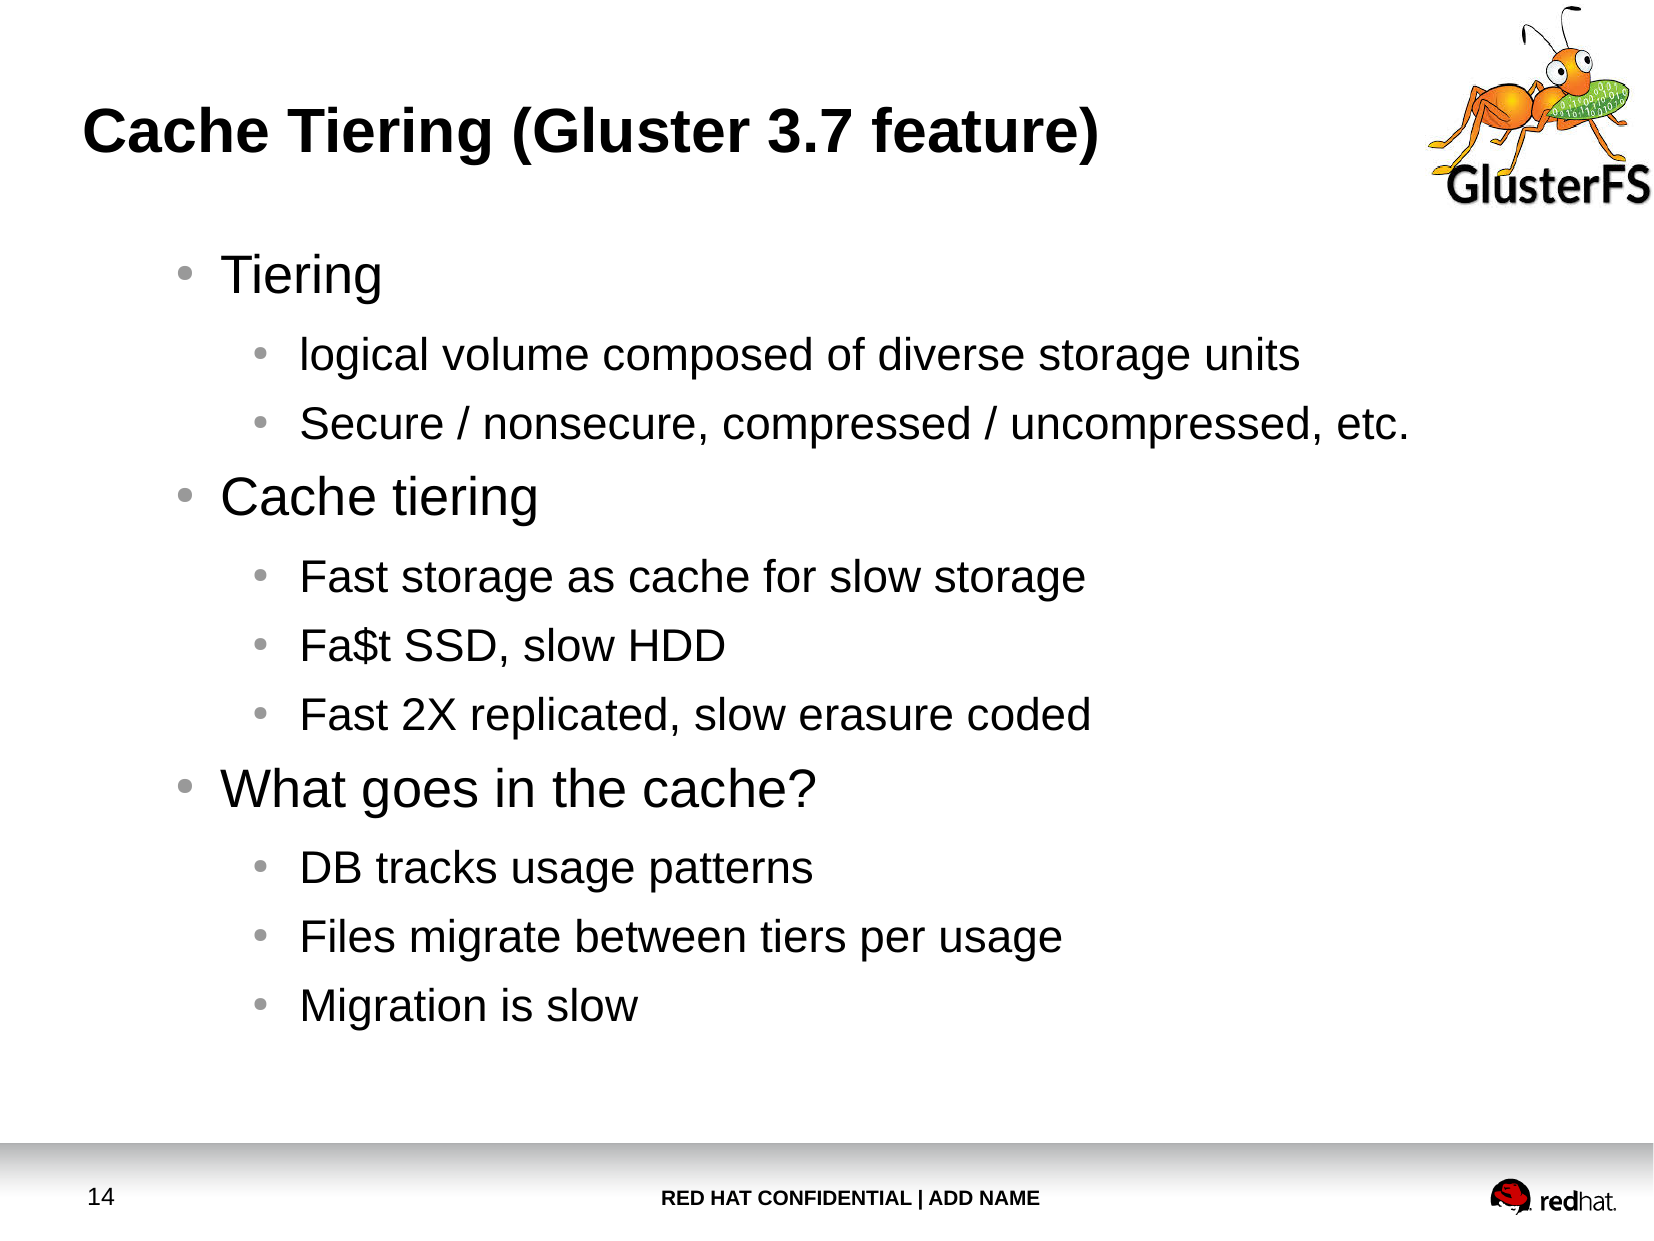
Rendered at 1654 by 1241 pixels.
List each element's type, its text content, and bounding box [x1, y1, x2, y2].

picture [962, 1194, 969, 1203]
picture [776, 1194, 784, 1203]
picture [0, 1143, 1654, 1241]
picture [947, 1194, 954, 1203]
picture [1425, 4, 1653, 208]
title Cache Tiering (Gluster 3.7 feature) [82, 37, 1571, 226]
list Tiering logical volume composed of diverse storage units Secure / nonsecure, compressed / uncompressed, etc. Cache tiering Fast storage as cache for slow storage Fa$t SSD, slow HDD Fast 2X replicated, slow erasure coded What goes in the cache? DB tracks usage patterns Files migrate between tiers per usage Migration is slow [86, 244, 1576, 1194]
picture [826, 1194, 833, 1203]
picture [693, 1194, 700, 1203]
